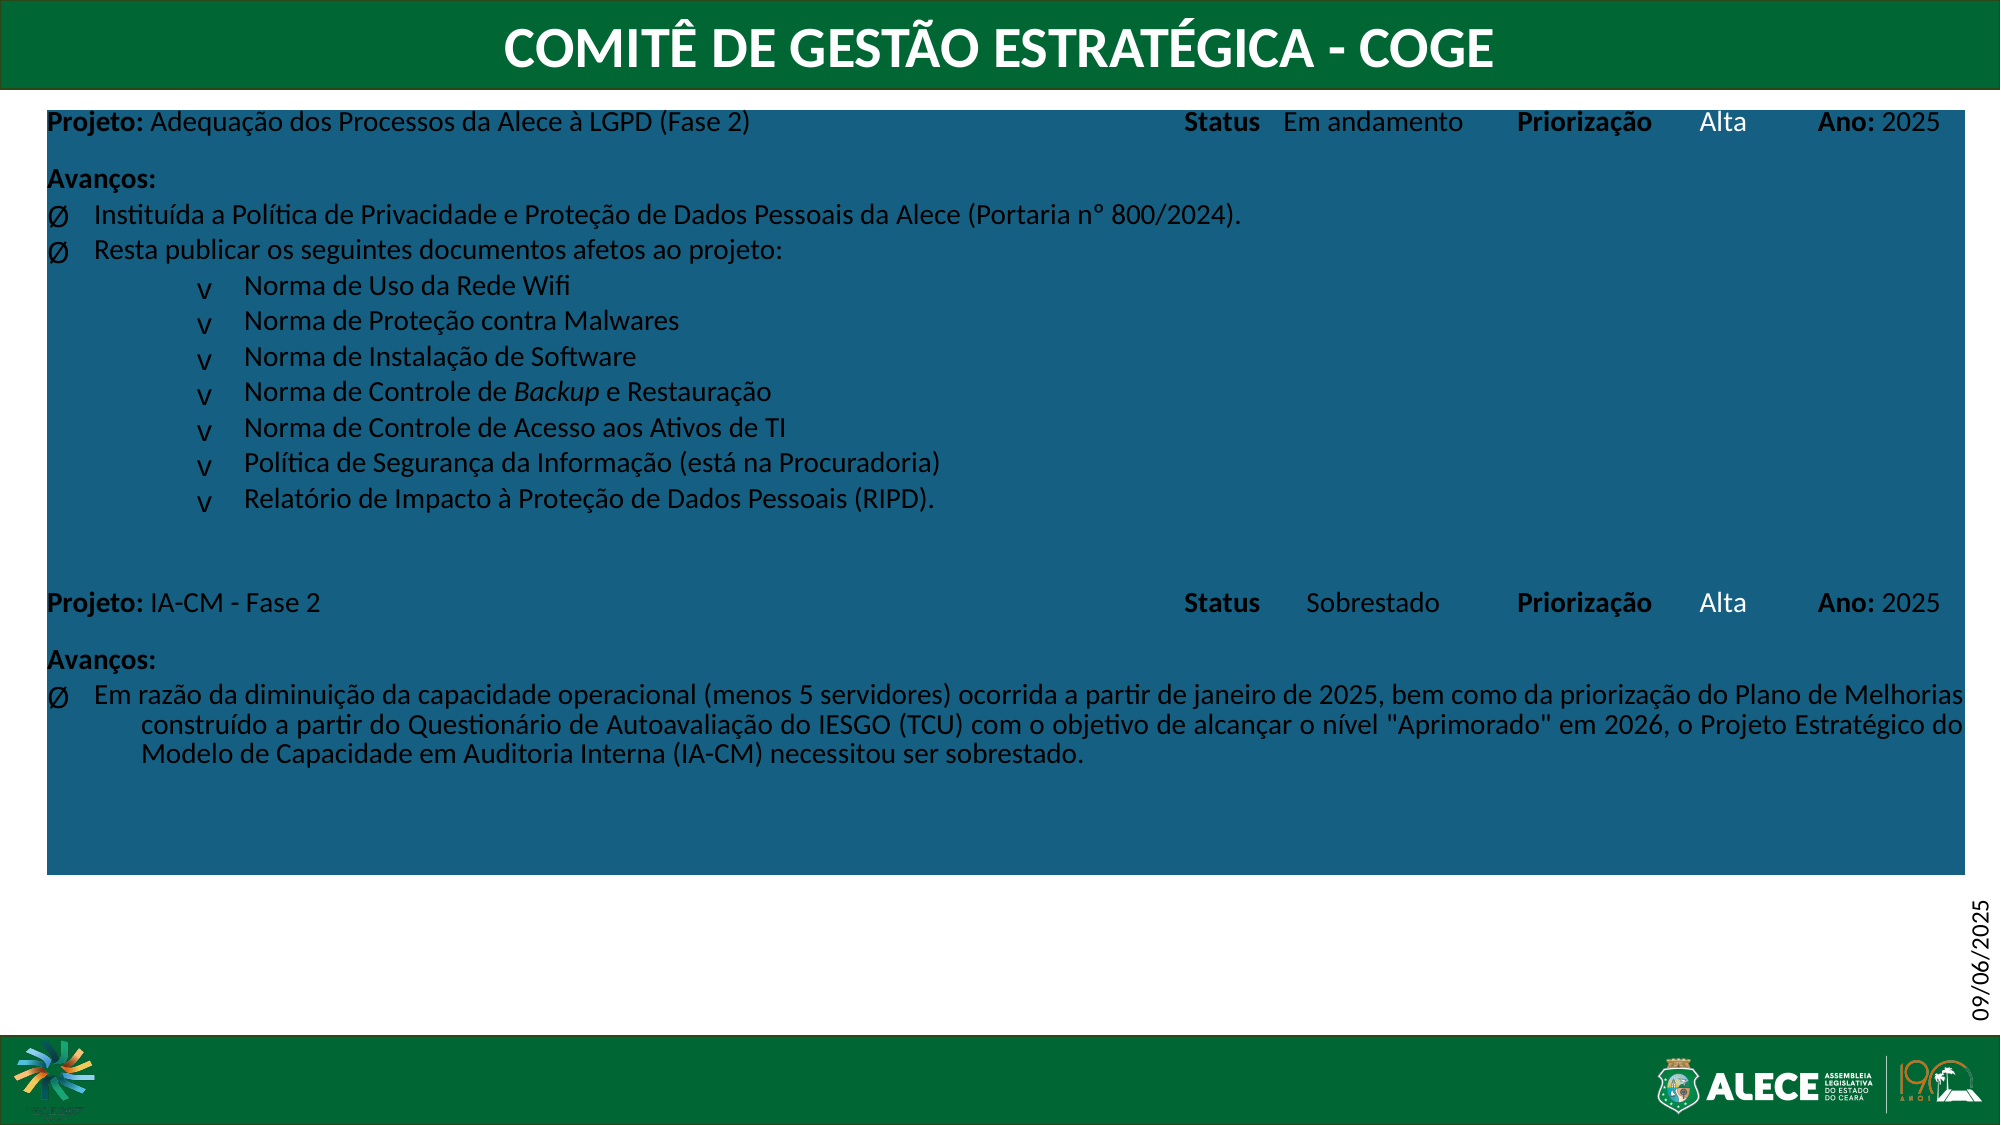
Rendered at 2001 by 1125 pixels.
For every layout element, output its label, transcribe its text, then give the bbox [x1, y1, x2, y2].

table_header Alta [1653, 110, 1794, 167]
table_header Ano: 2025 [1794, 110, 1965, 167]
table_cell Priorização [1486, 591, 1653, 647]
table_header Projeto: Adequação dos Processos da Alece à LGPD (Fase 2) [47, 110, 1127, 167]
picture [1625, 982, 2000, 1125]
table_cell Sobrestado [1261, 591, 1486, 647]
text_box COMITÊ DE GESTÃO ESTRATÉGICA - COGE [0, 0, 2000, 89]
table_cell Projeto: IA-CM - Fase 2 [47, 591, 1127, 647]
text_box [0, 1036, 1625, 1125]
table_header Status [1127, 110, 1261, 167]
table_header Em andamento [1261, 110, 1486, 167]
table_cell Status [1127, 591, 1261, 647]
table_cell Ano: 2025 [1794, 591, 1965, 647]
table_cell Avanços: Em razão da diminuição da capacidade operacional (menos 5 servidores) ocorrida a partir de janeiro de 2025, bem como da priorização do Plano de Melhorias construído a partir do Questionário de Autoavaliação do IESGO (TCU) com o objetivo de alcançar o nível "Aprimorado" em 2026, o Projeto Estratégico do Modelo de Capacidade em Auditoria Interna (IA-CM) necessitou ser sobrestado. [47, 647, 1965, 875]
text_box 09/06/2025 [1956, 883, 2000, 1037]
table_cell Alta [1653, 591, 1794, 647]
table_header Priorização [1486, 110, 1653, 167]
table_cell Avanços: Instituída a Política de Privacidade e Proteção de Dados Pessoais da Alece (Portaria nº 800/2024). Resta publicar os seguintes documentos afetos ao projeto: Norma de Uso da Rede Wifi ⁠Norma de Proteção contra Malwares ⁠Norma de Instalação de Software Norma de Controle de Backup e Restauração Norma de Controle de Acesso aos Ativos de TI Política de Segurança da Informação (está na Procuradoria) Relatório de Impacto à Proteção de Dados Pessoais (RIPD). [47, 167, 1965, 591]
